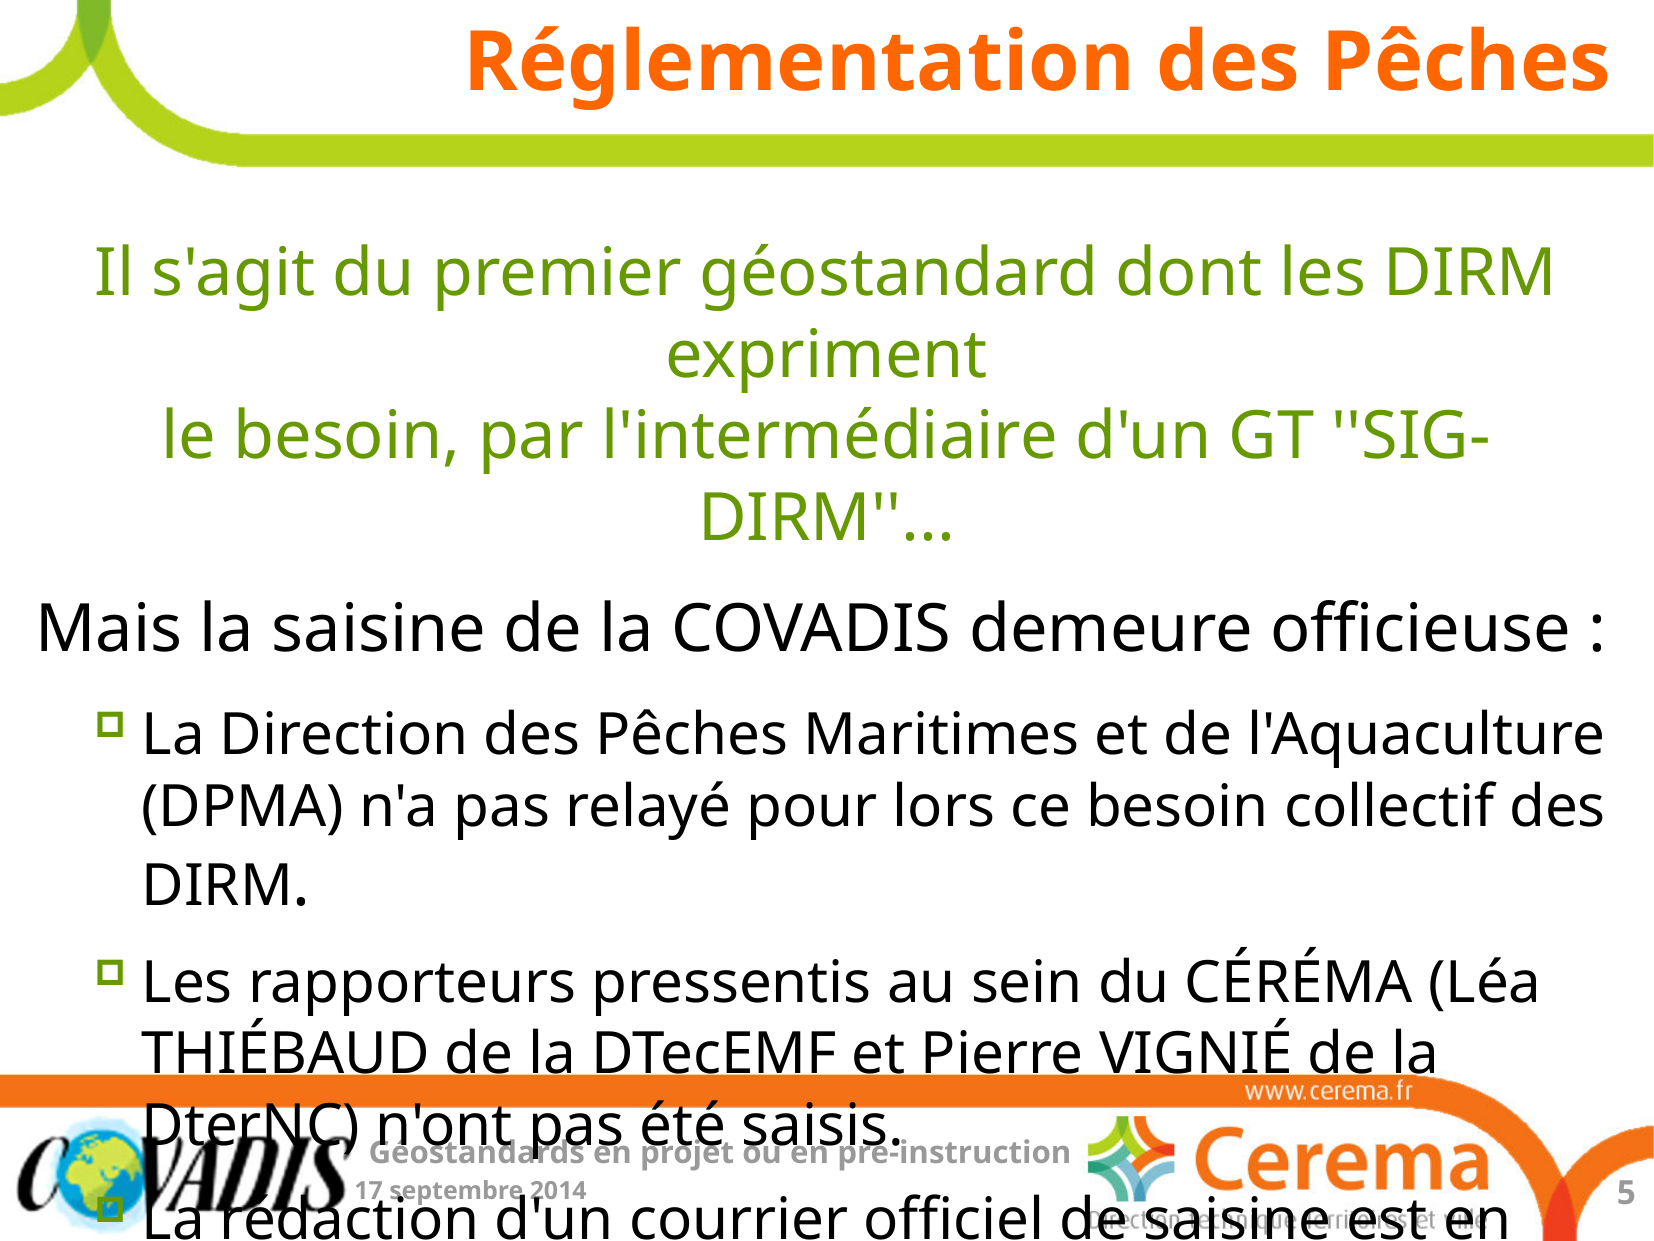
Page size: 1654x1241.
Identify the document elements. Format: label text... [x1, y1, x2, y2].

list Il s'agit du premier géostandard dont les DIRM expriment le besoin, par l'intermédiaire d'un GT ''SIG-DIRM''... Mais la saisine de la COVADIS demeure officieuse : La Direction des Pêches Maritimes et de l'Aquaculture (DPMA) n'a pas relayé pour lors ce besoin collectif des DIRM. Les rapporteurs pressentis au sein du CÉRÉMA (Léa THIÉBAUD de la DTecEMF et Pierre VIGNIÉ de la DterNC) n'ont pas été saisis. La rédaction d'un courrier officiel de saisine est en cours (Google Docs) depuis début juin. [35, 230, 1619, 1081]
picture [0, 0, 1654, 1241]
title Réglementation des Pêches [177, 0, 1613, 172]
